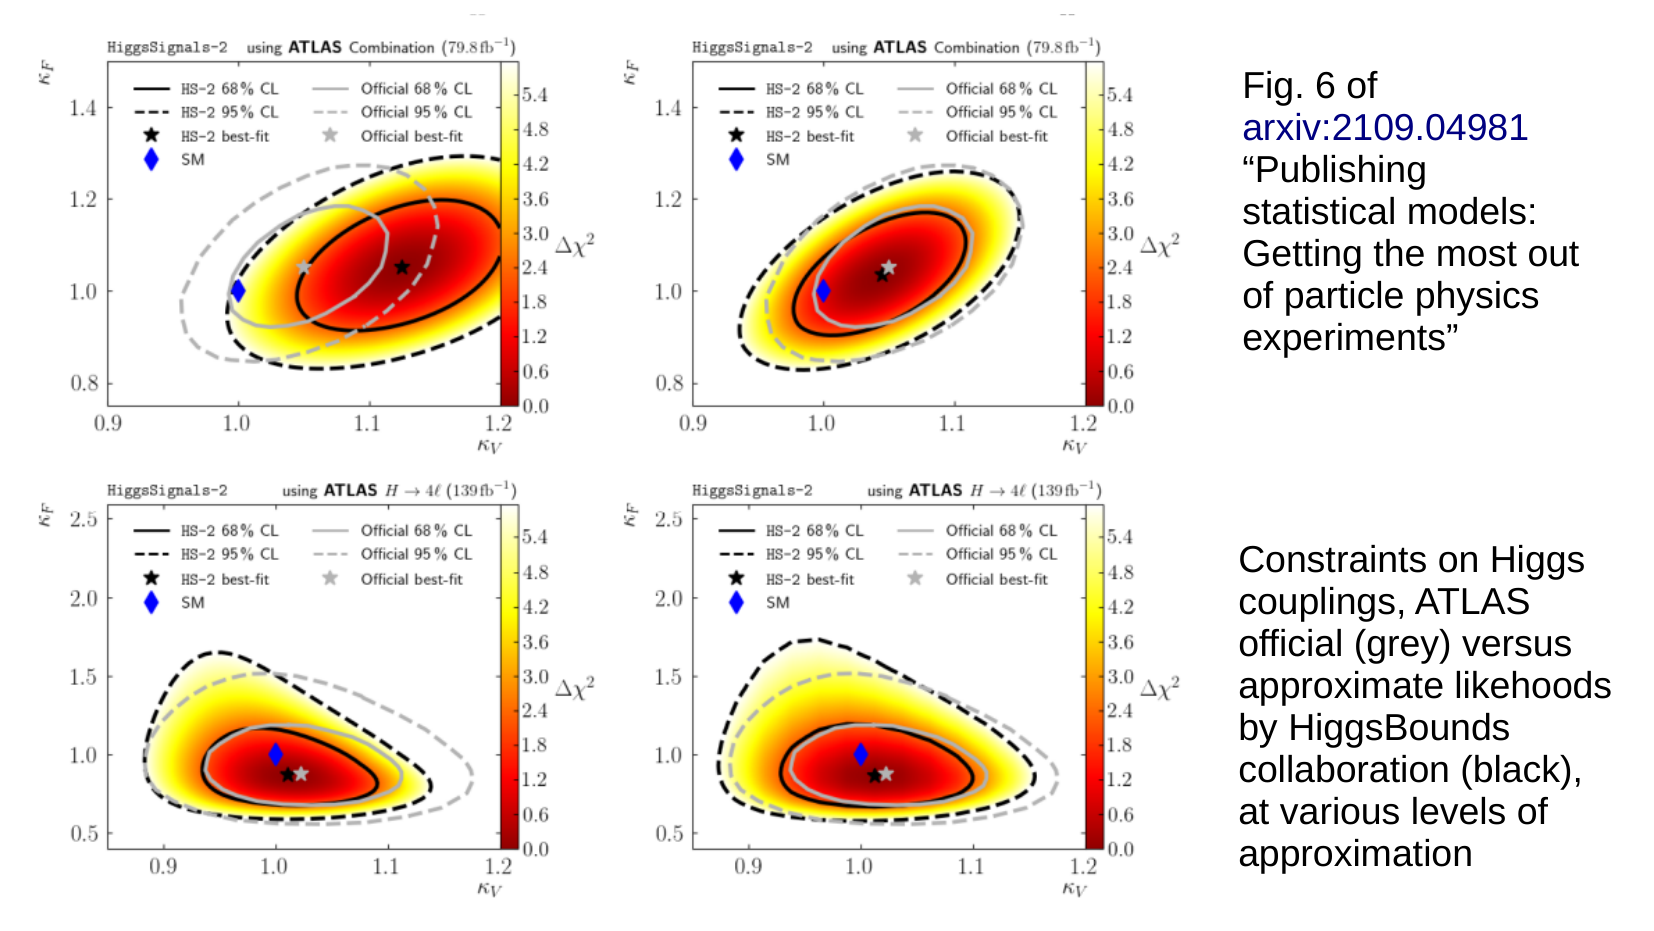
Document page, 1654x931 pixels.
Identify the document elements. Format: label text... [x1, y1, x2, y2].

text_box Constraints on Higgs couplings, ATLAS official (grey) versus approximate likehoods by HiggsBounds collaboration (black), at various levels of approximation [1223, 530, 1637, 882]
picture [10, 14, 1201, 903]
text_box Fig. 6 of arxiv:2109.04981 “Publishing statistical models: Getting the most out of particle physics experiments” [1227, 57, 1603, 409]
